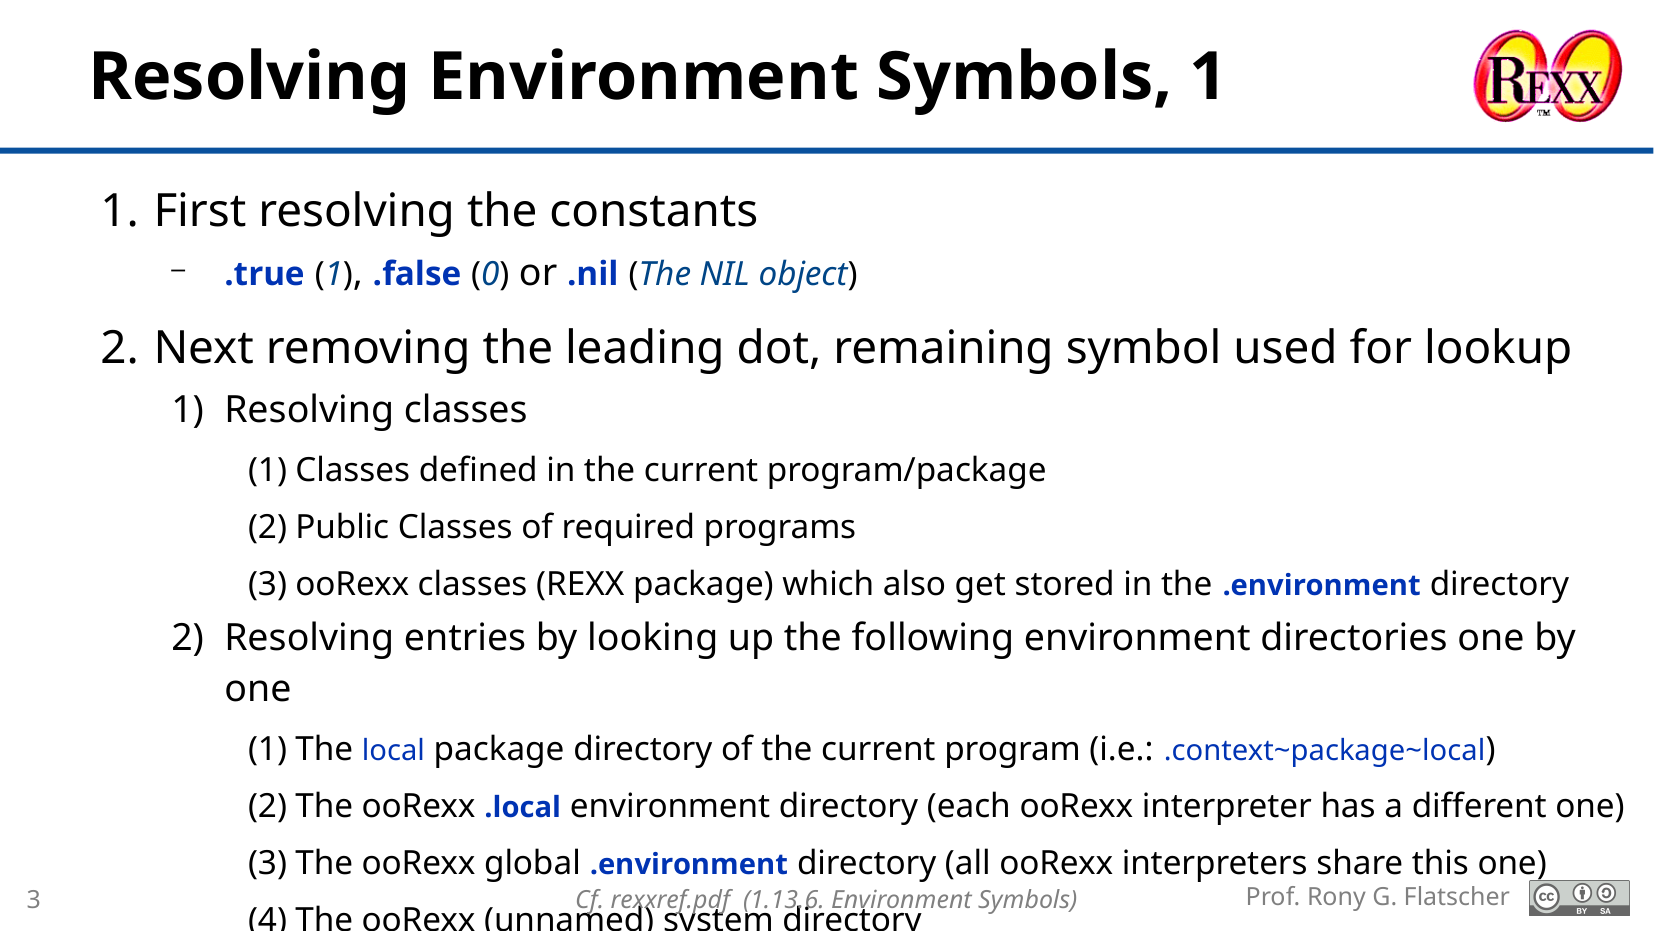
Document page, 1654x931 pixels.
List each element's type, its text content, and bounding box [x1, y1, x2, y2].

text_box Cf. rexxref.pdf (1.13.6. Environment Symbols) [0, 874, 1654, 922]
list First resolving the constants .true (1), .false (0) or .nil (The NIL object) Next removing the leading dot, remaining symbol used for lookup Resolving classes Classes defined in the current program/package Public Classes of required programs ooRexx classes (REXX package) which also get stored in the .environment directory Resolving entries by looking up the following environment directories one by one The local package directory of the current program (i.e.: .context~package~local) The ooRexx .local environment directory (each ooRexx interpreter has a different one) The ooRexx global .environment directory (all ooRexx interpreters share this one) The ooRexx (unnamed) system directory [82, 177, 1633, 857]
title Resolving Environment Symbols, 1 [29, 0, 1654, 148]
